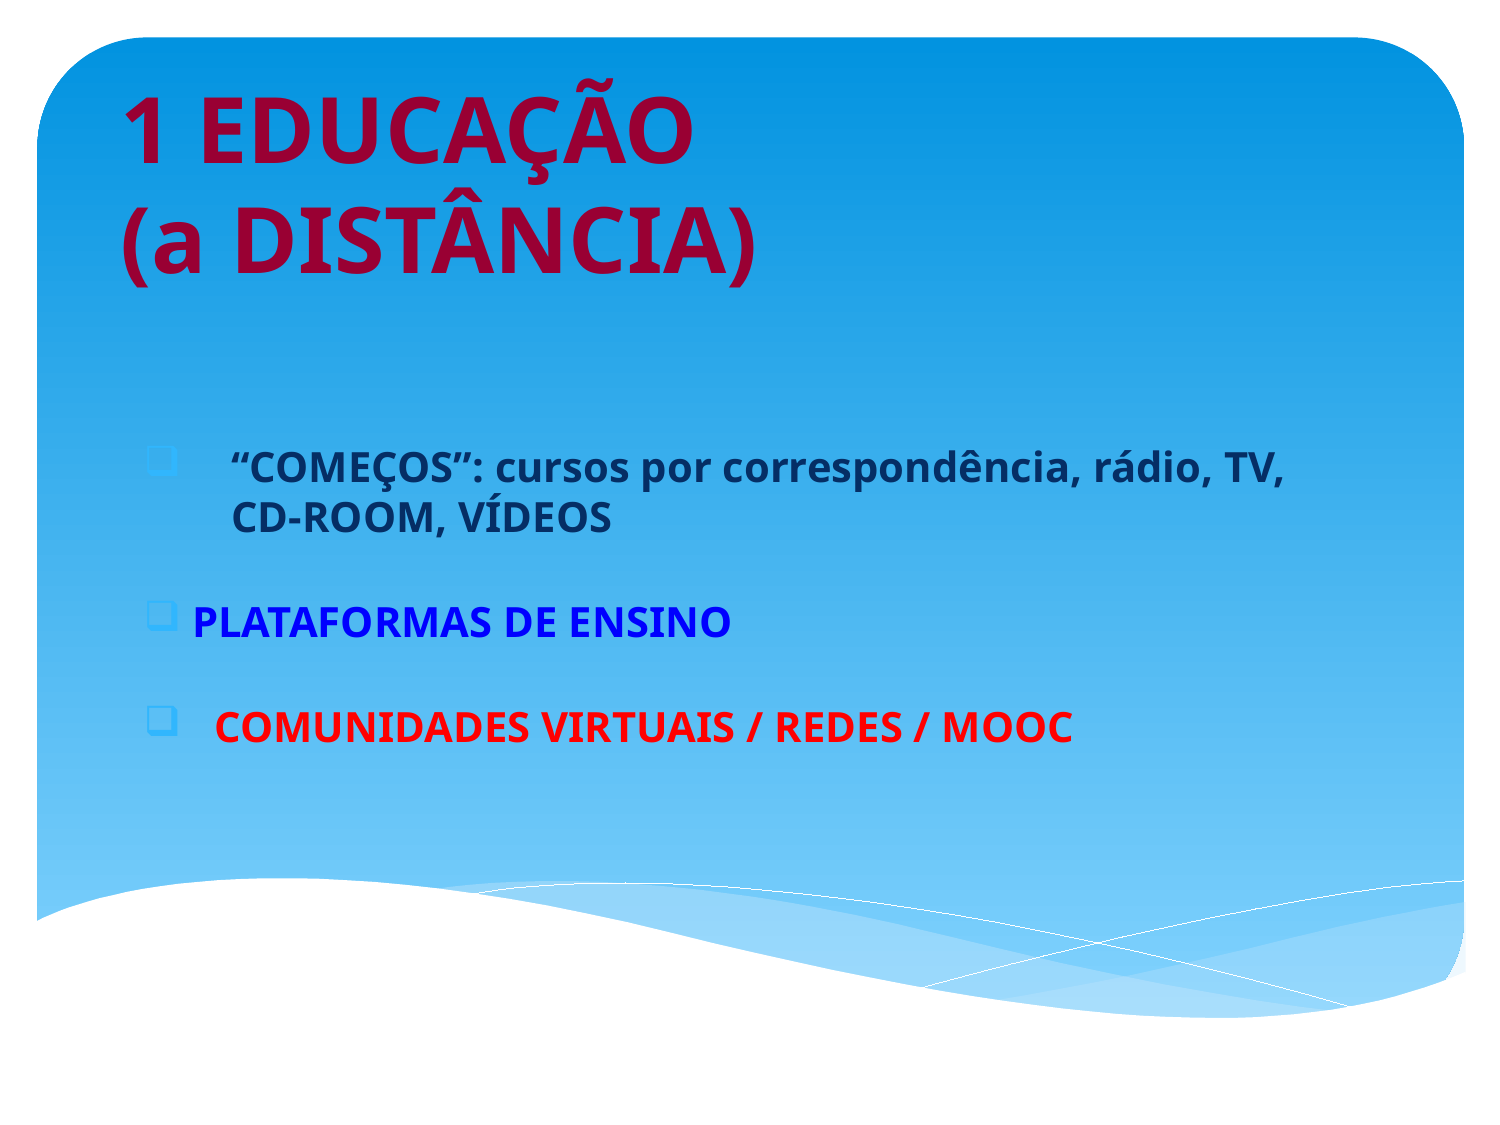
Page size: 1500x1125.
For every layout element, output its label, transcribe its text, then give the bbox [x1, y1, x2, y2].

title 1 EDUCAÇÃO (a DISTÂNCIA) [105, 58, 1381, 300]
subtitle “COMEÇOS”: cursos por correspondência, rádio, TV, CD-ROOM, VÍDEOS PLATAFORMAS DE ENSINO COMUNIDADES VIRTUAIS / REDES / MOOC [128, 433, 1313, 1079]
